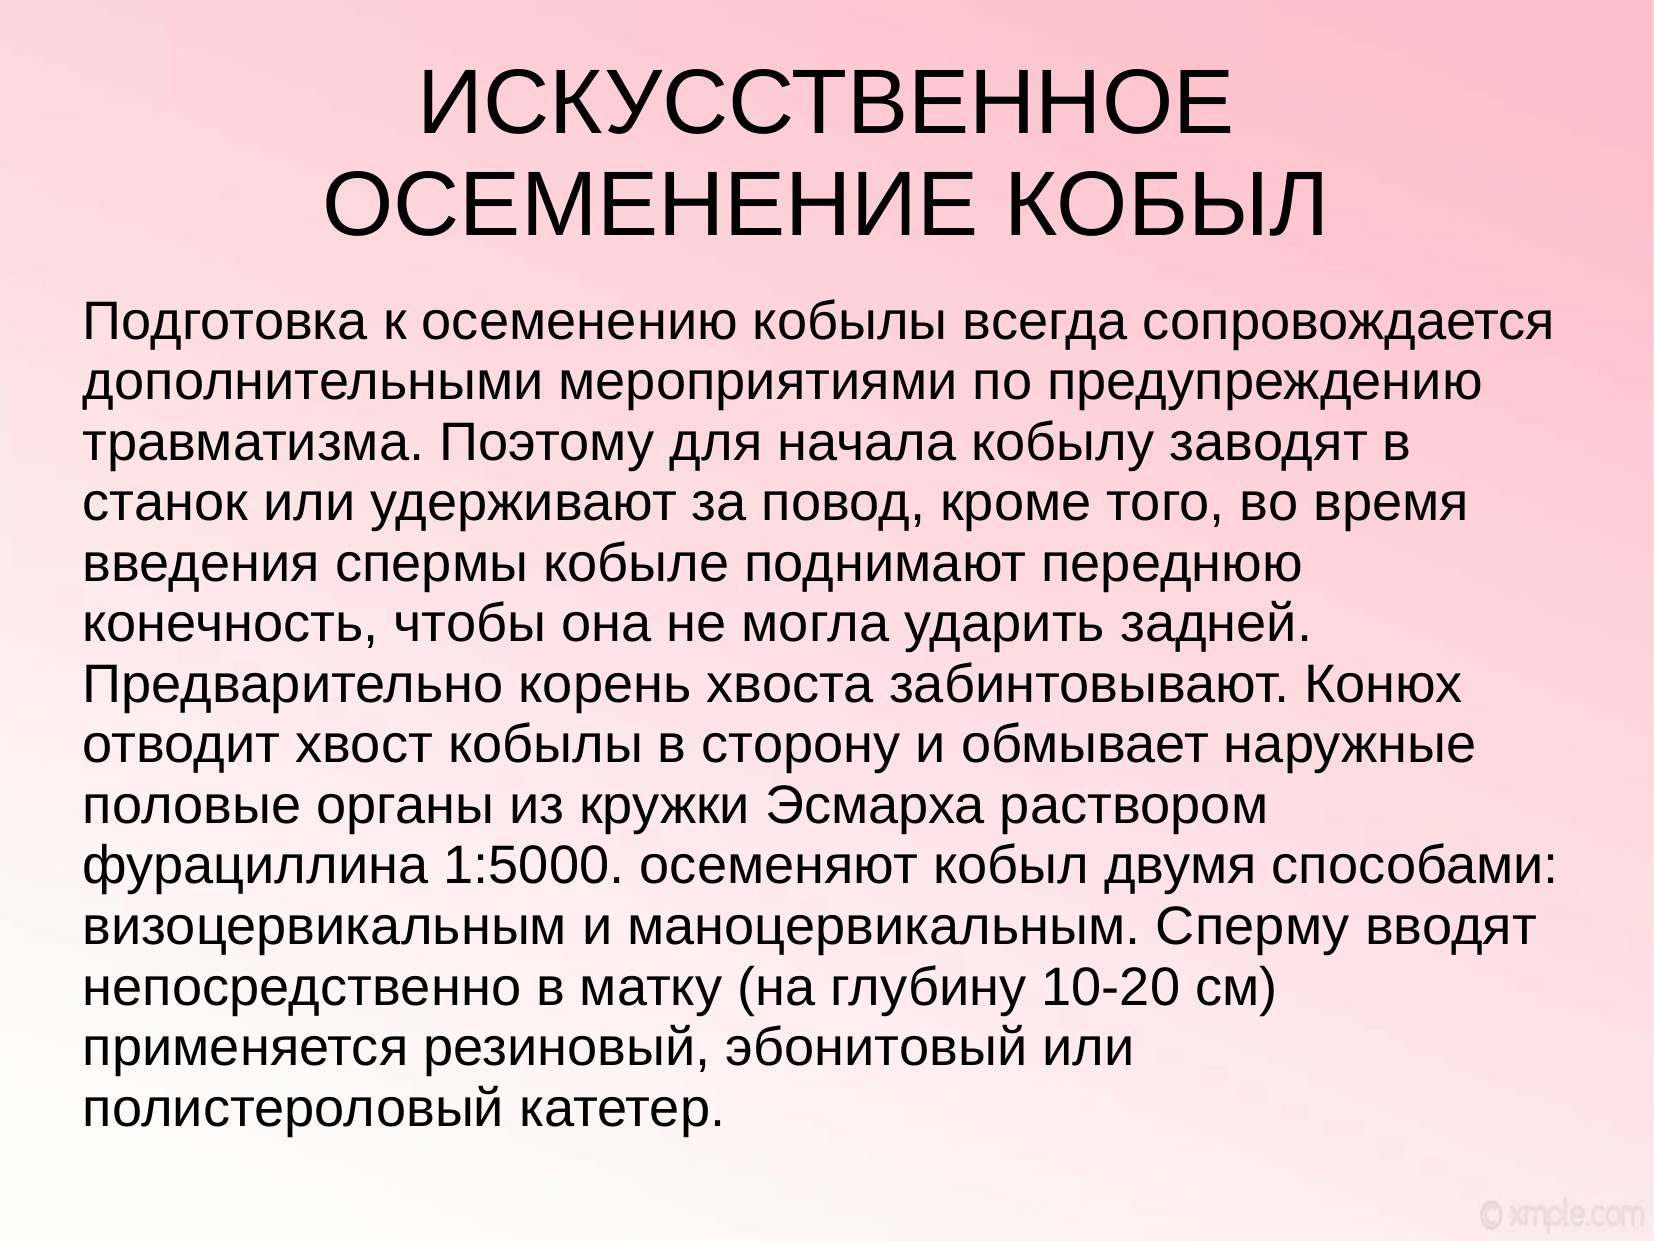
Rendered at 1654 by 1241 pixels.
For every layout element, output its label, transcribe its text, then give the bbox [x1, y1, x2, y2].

list Подготовка к осеменению кобылы всегда сопровождается дополнительными мероприятиями по предупреждению травматизма. Поэтому для начала кобылу заводят в станок или удерживают за повод, кроме того, во время введения спермы кобыле поднимают переднюю конечность, чтобы она не могла ударить задней. Предварительно корень хвоста забинтовывают. Конюх отводит хвост кобылы в сторону и обмывает наружные половые органы из кружки Эсмарха раствором фурациллина 1:5000. осеменяют кобыл двумя способами: визоцервикальным и маноцервикальным. Сперму вводят непосредственно в матку (на глубину 10-20 см) применяется резиновый, эбонитовый или полистероловый катетер. [82, 290, 1571, 1138]
picture [0, 0, 1654, 1241]
title ИСКУССТВЕННОЕ ОСЕМЕНЕНИЕ КОБЫЛ [82, 49, 1571, 257]
